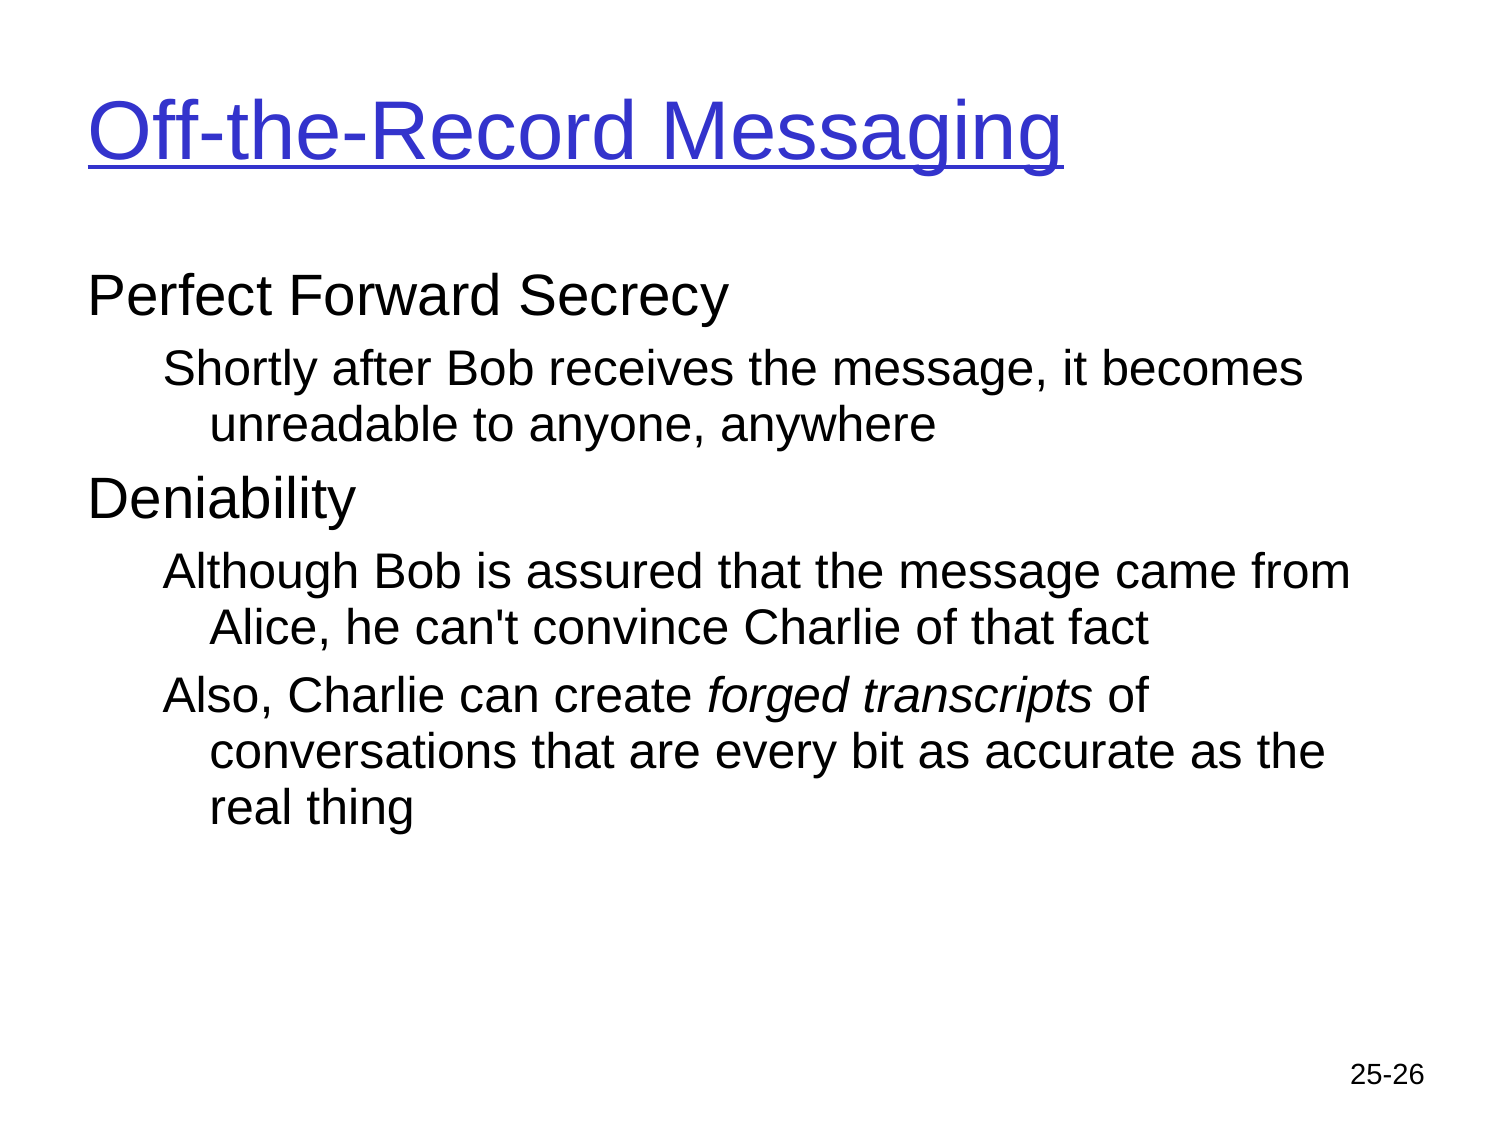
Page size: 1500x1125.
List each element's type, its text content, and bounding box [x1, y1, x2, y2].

title Off-the-Record Messaging [87, 23, 1363, 239]
list Perfect Forward Secrecy Shortly after Bob receives the message, it becomes unreadable to anyone, anywhere Deniability Although Bob is assured that the message came from Alice, he can't convince Charlie of that fact Also, Charlie can create forged transcripts of conversations that are every bit as accurate as the real thing [87, 262, 1363, 1026]
